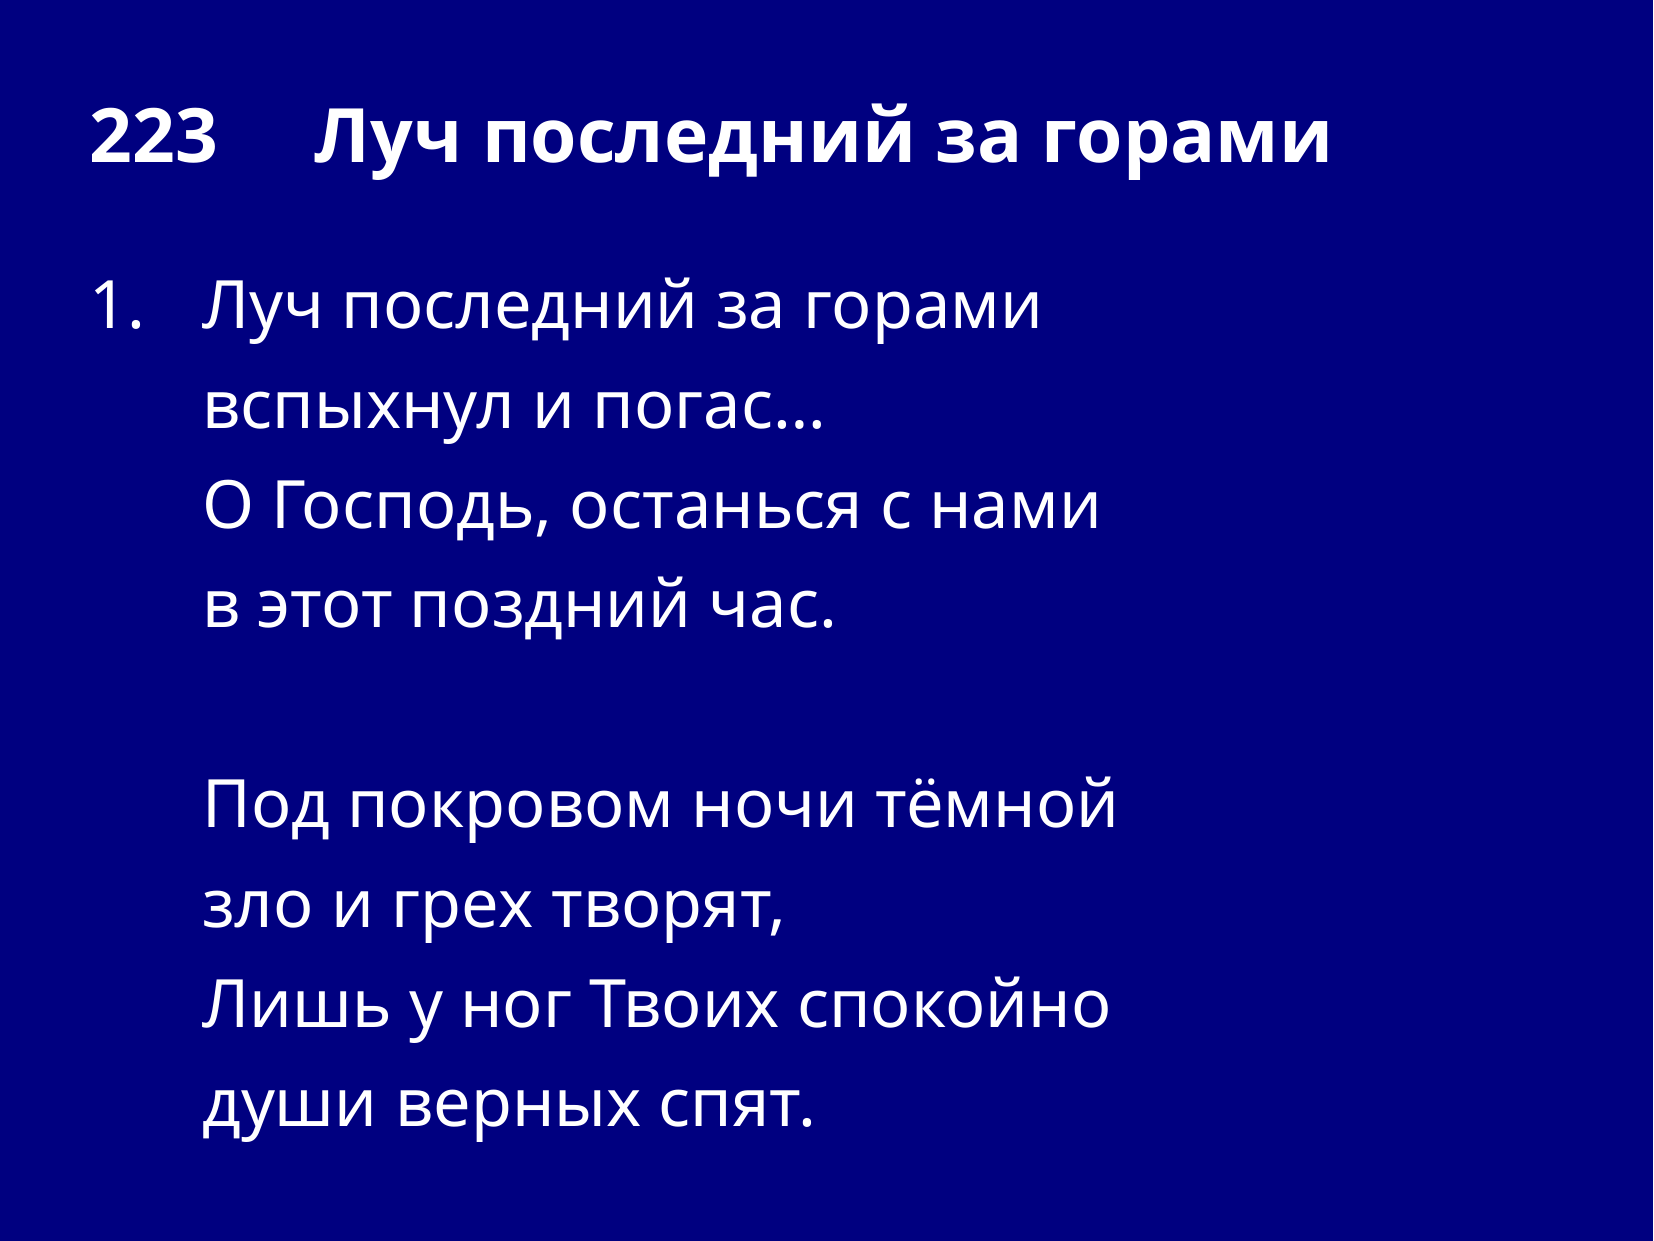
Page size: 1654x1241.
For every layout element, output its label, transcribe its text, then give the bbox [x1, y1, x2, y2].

text_box 1. Луч последний за горами вспыхнул и погас… О Господь, останься с нами в этот поздний час. Под покровом ночи тёмной зло и грех творят, Лишь у ног Твоих спокойно души верных спят. [75, 188, 1576, 1163]
text_box 223 Луч последний за горами [75, 75, 1576, 188]
